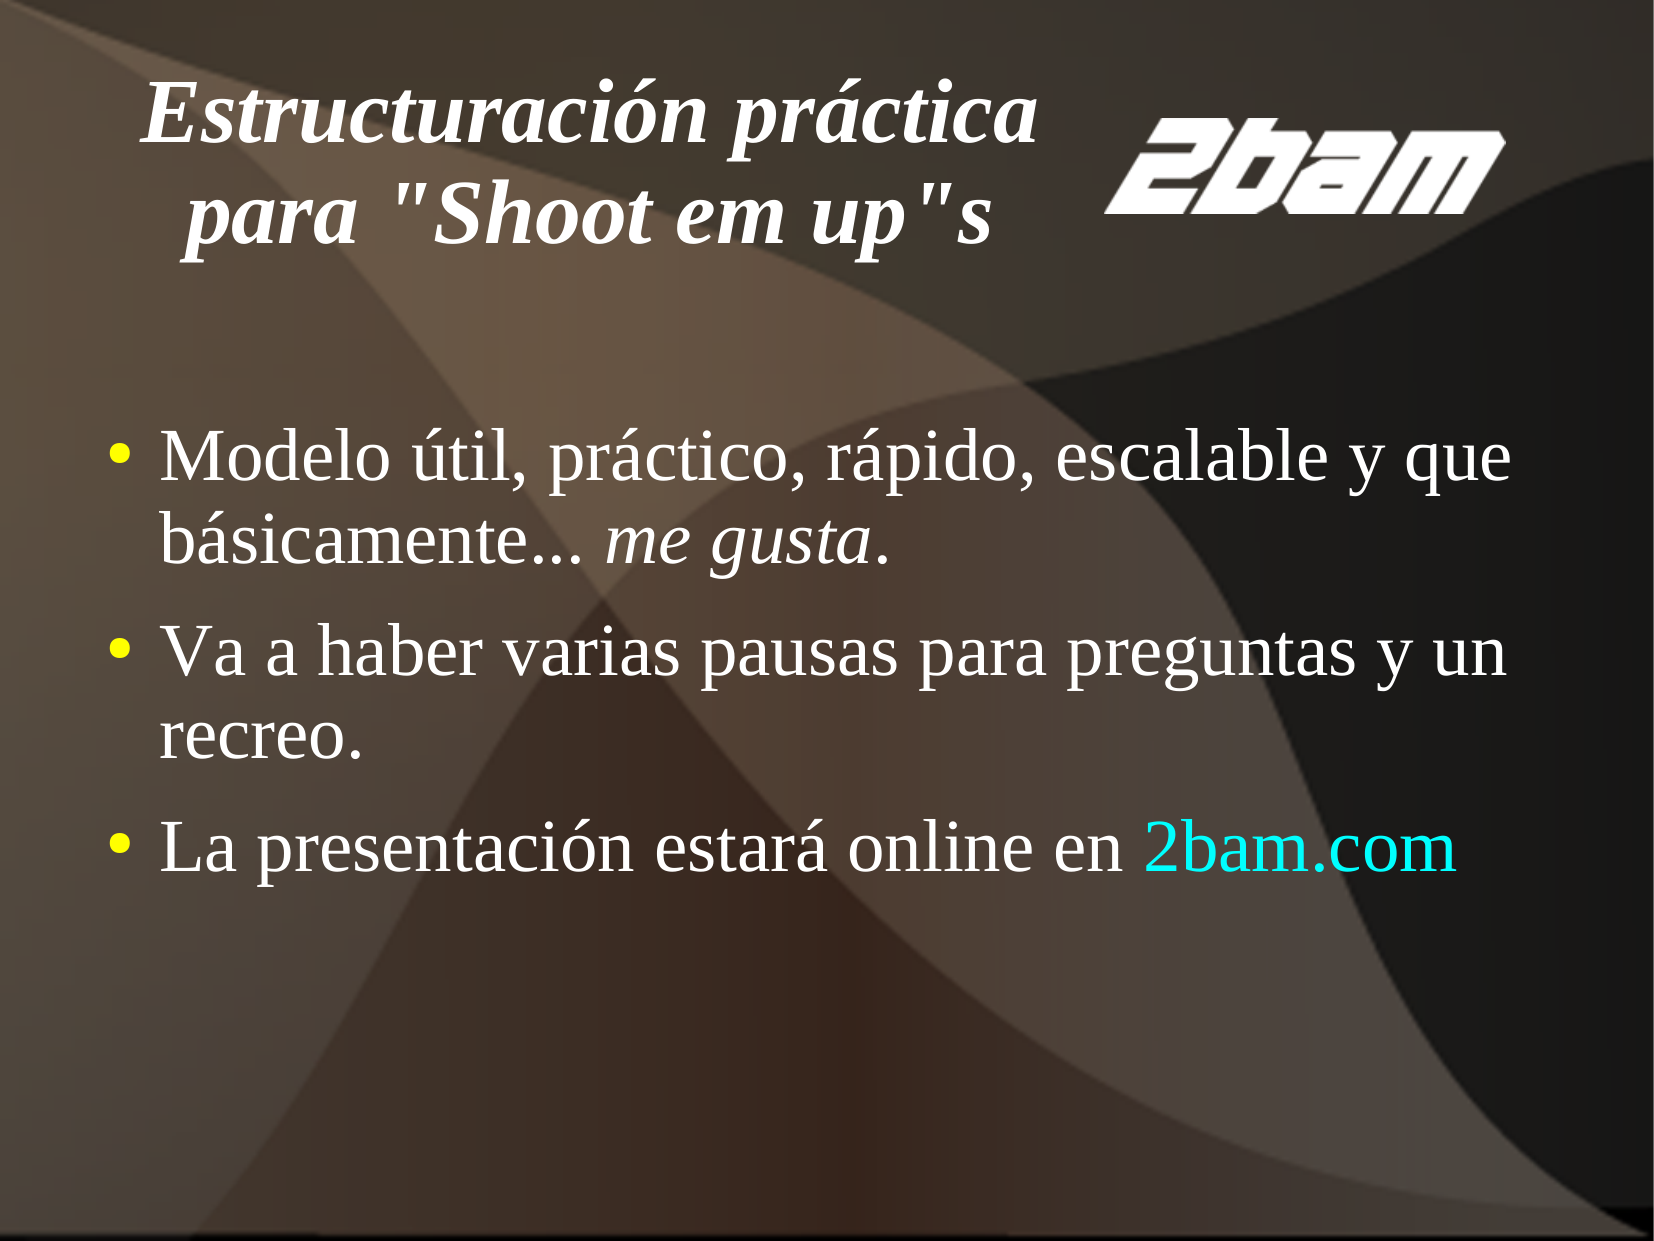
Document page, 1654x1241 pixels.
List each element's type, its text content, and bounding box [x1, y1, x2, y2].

picture [0, 0, 1654, 1241]
title Estructuración práctica para "Shoot em up"s [88, 58, 1093, 266]
list Modelo útil, práctico, rápido, escalable y que básicamente... me gusta. Va a haber varias pausas para preguntas y un recreo. La presentación estará online en 2bam.com [88, 413, 1577, 1004]
